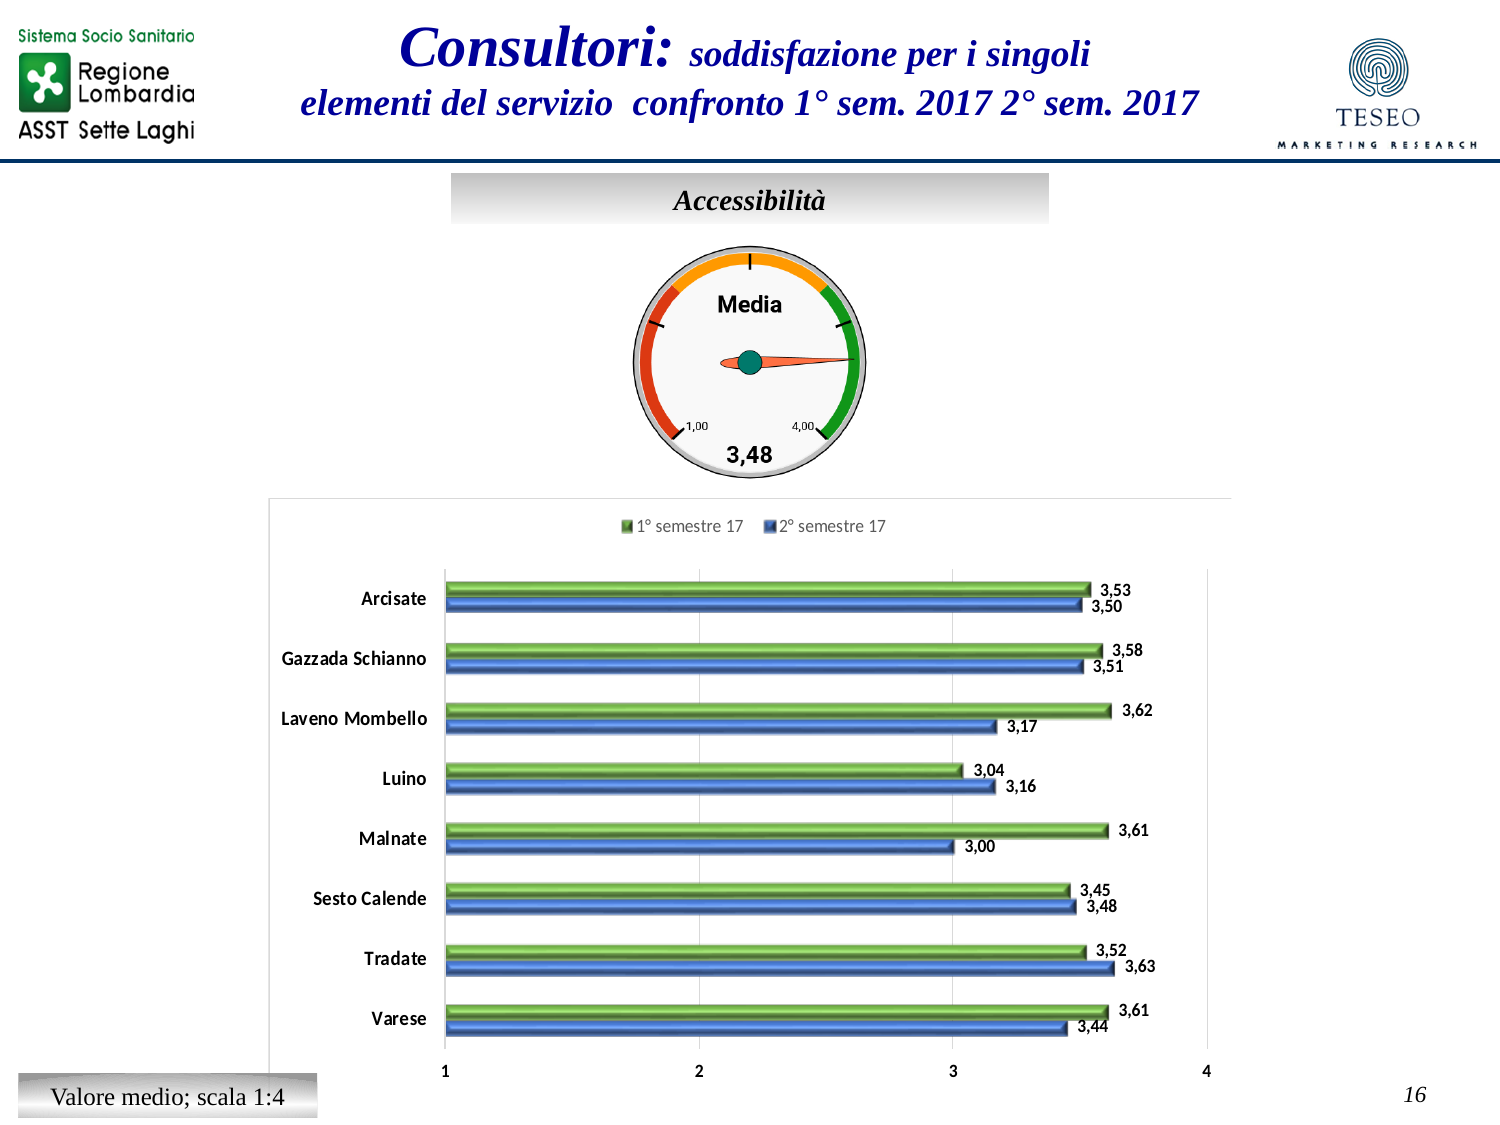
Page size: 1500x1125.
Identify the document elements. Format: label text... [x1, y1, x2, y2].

picture [1294, 30, 1481, 149]
picture [268, 231, 1232, 1096]
text_box Valore medio; scala 1:4 [18, 1073, 318, 1118]
picture [19, 26, 194, 148]
text_box Consultori: soddisfazione per i singoli elementi del servizio confronto 1° sem. 2017 2° sem. 2017 [206, 25, 1294, 151]
text_box Accessibilità [451, 173, 1049, 224]
